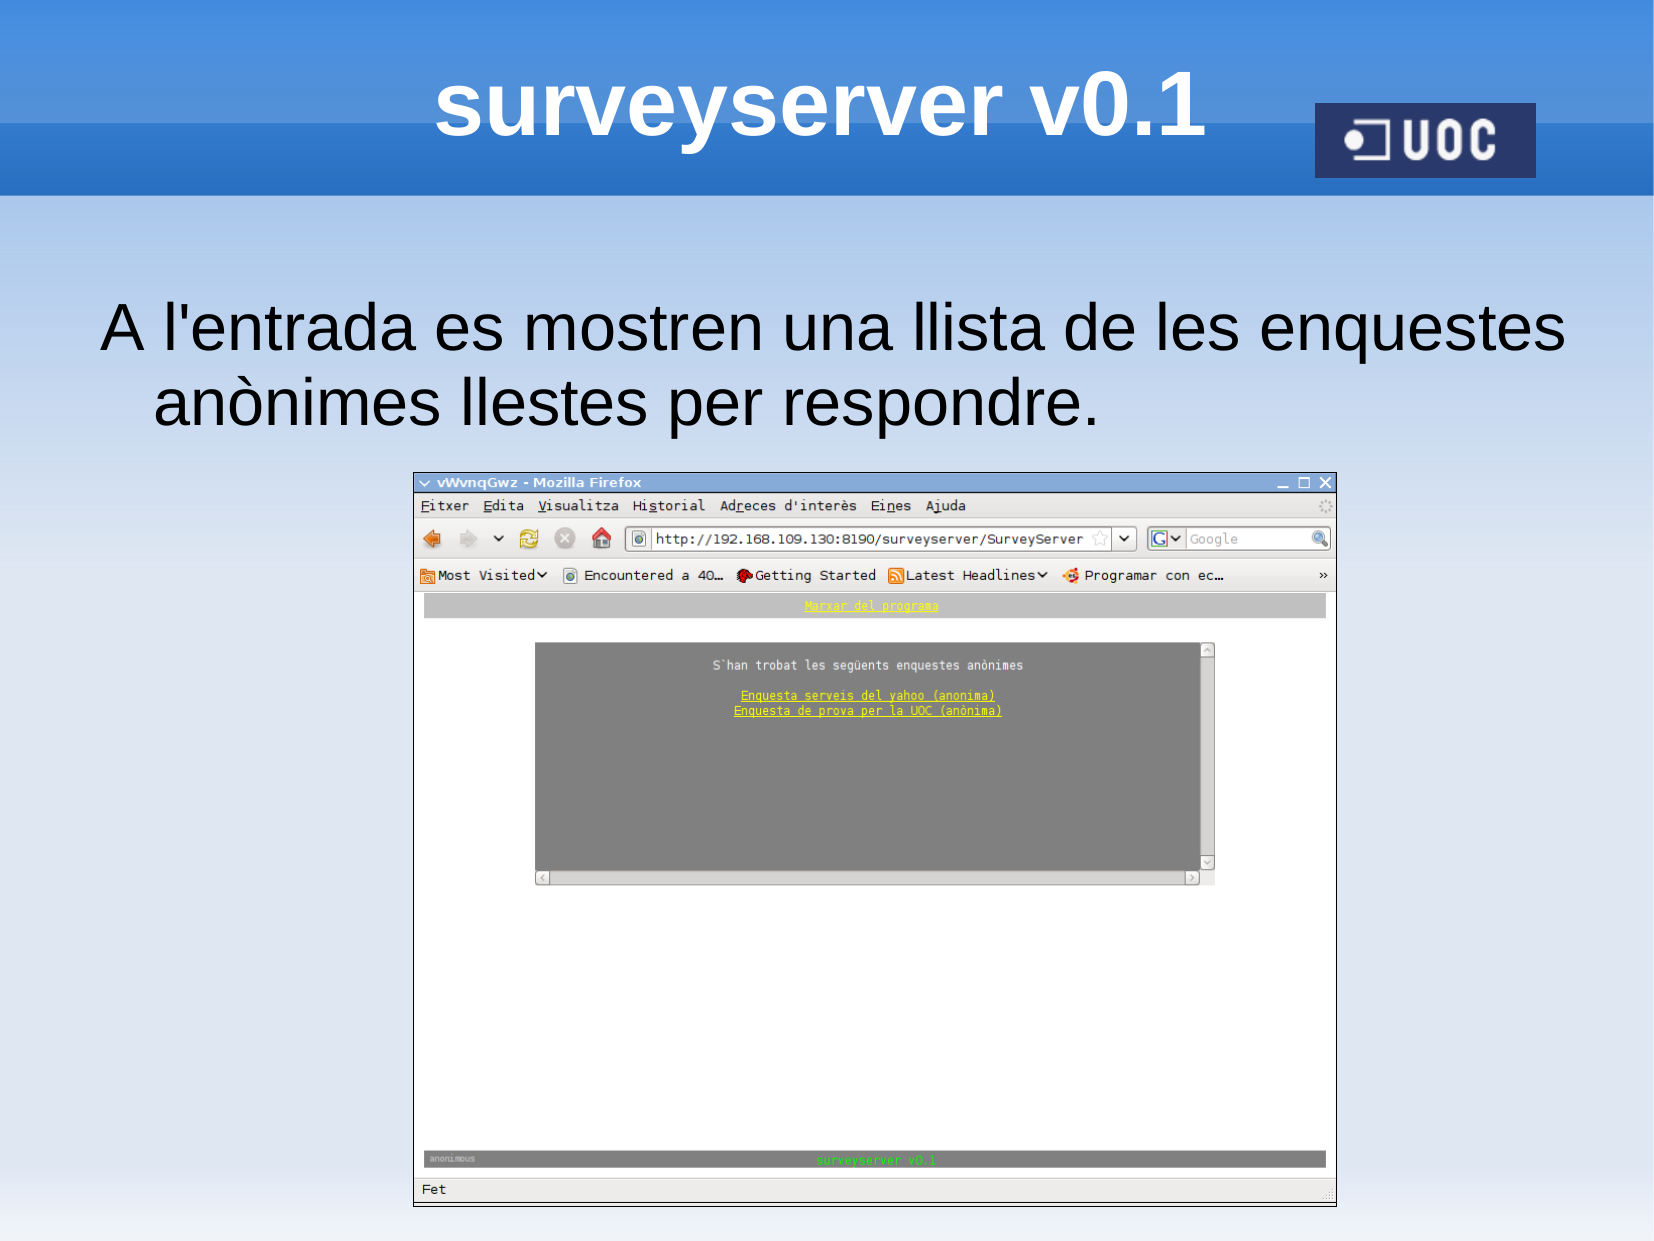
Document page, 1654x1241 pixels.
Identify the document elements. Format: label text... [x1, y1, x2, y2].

list A l'entrada es mostren una llista de les enquestes anònimes llestes per respondre. [82, 290, 1571, 1094]
picture [0, 0, 1654, 1241]
title surveyserver v0.1 [76, 7, 1565, 200]
